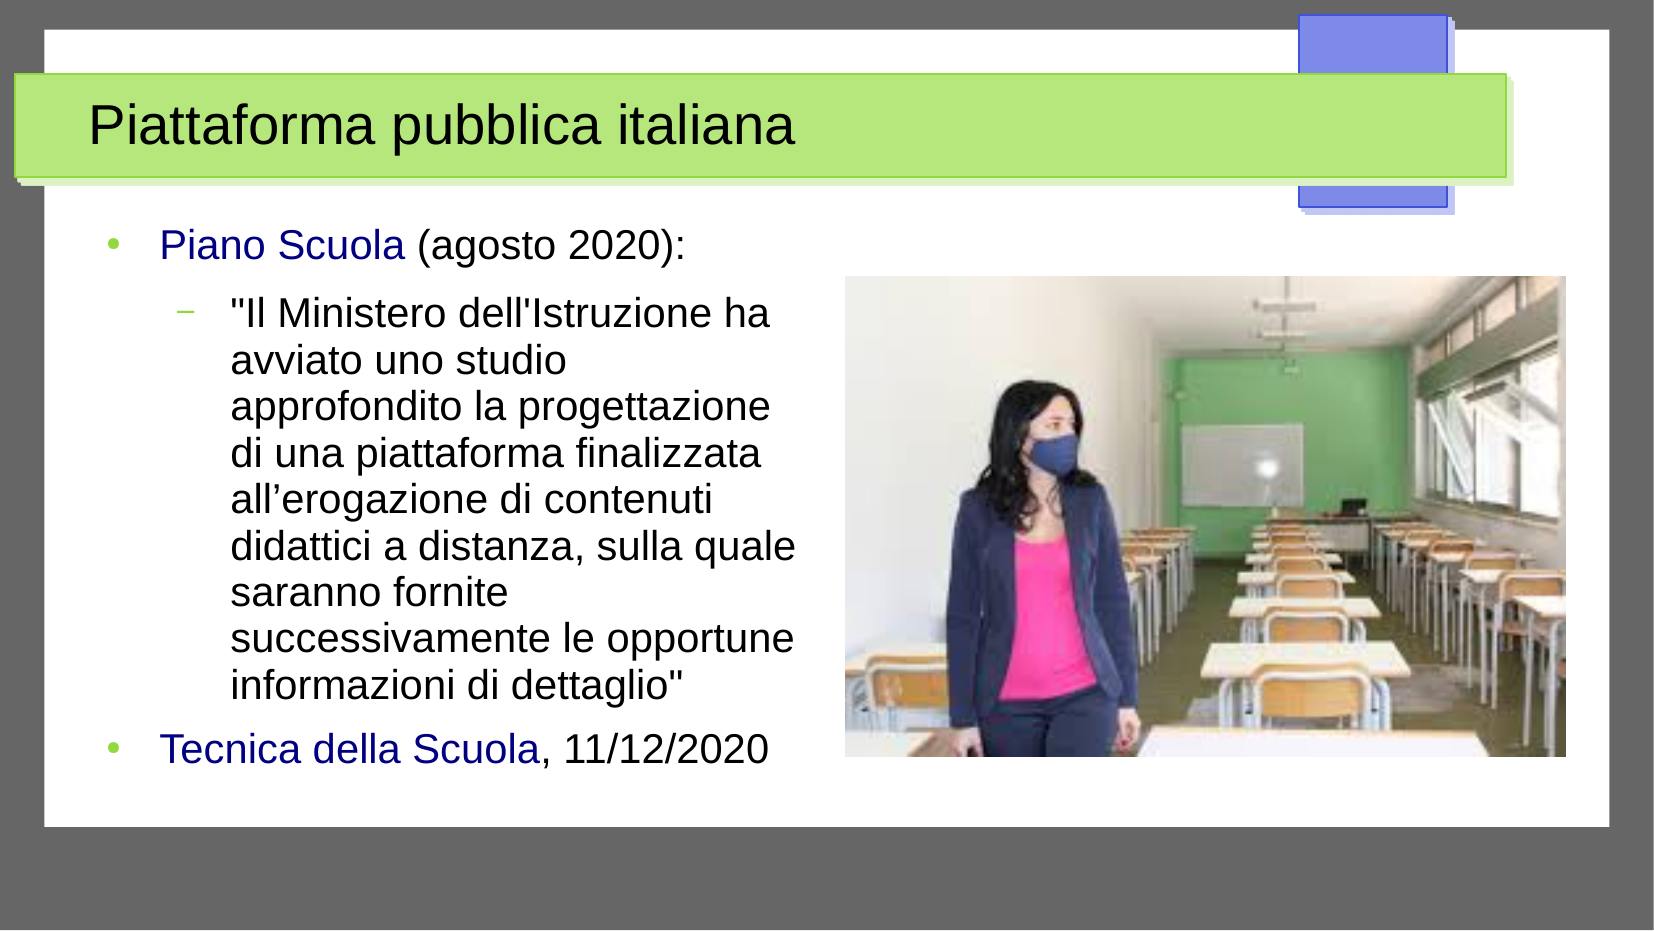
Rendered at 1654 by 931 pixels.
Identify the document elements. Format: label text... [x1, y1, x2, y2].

picture [845, 276, 1566, 757]
title Piattaforma pubblica italiana [88, 73, 1506, 178]
list Piano Scuola (agosto 2020): "Il Ministero dell'Istruzione ha avviato uno studio approfondito la progettazione di una piattaforma finalizzata all’erogazione di contenuti didattici a distanza, sulla quale saranno fornite successivamente le opportune informazioni di dettaglio" Tecnica della Scuola, 11/12/2020 [88, 221, 809, 813]
